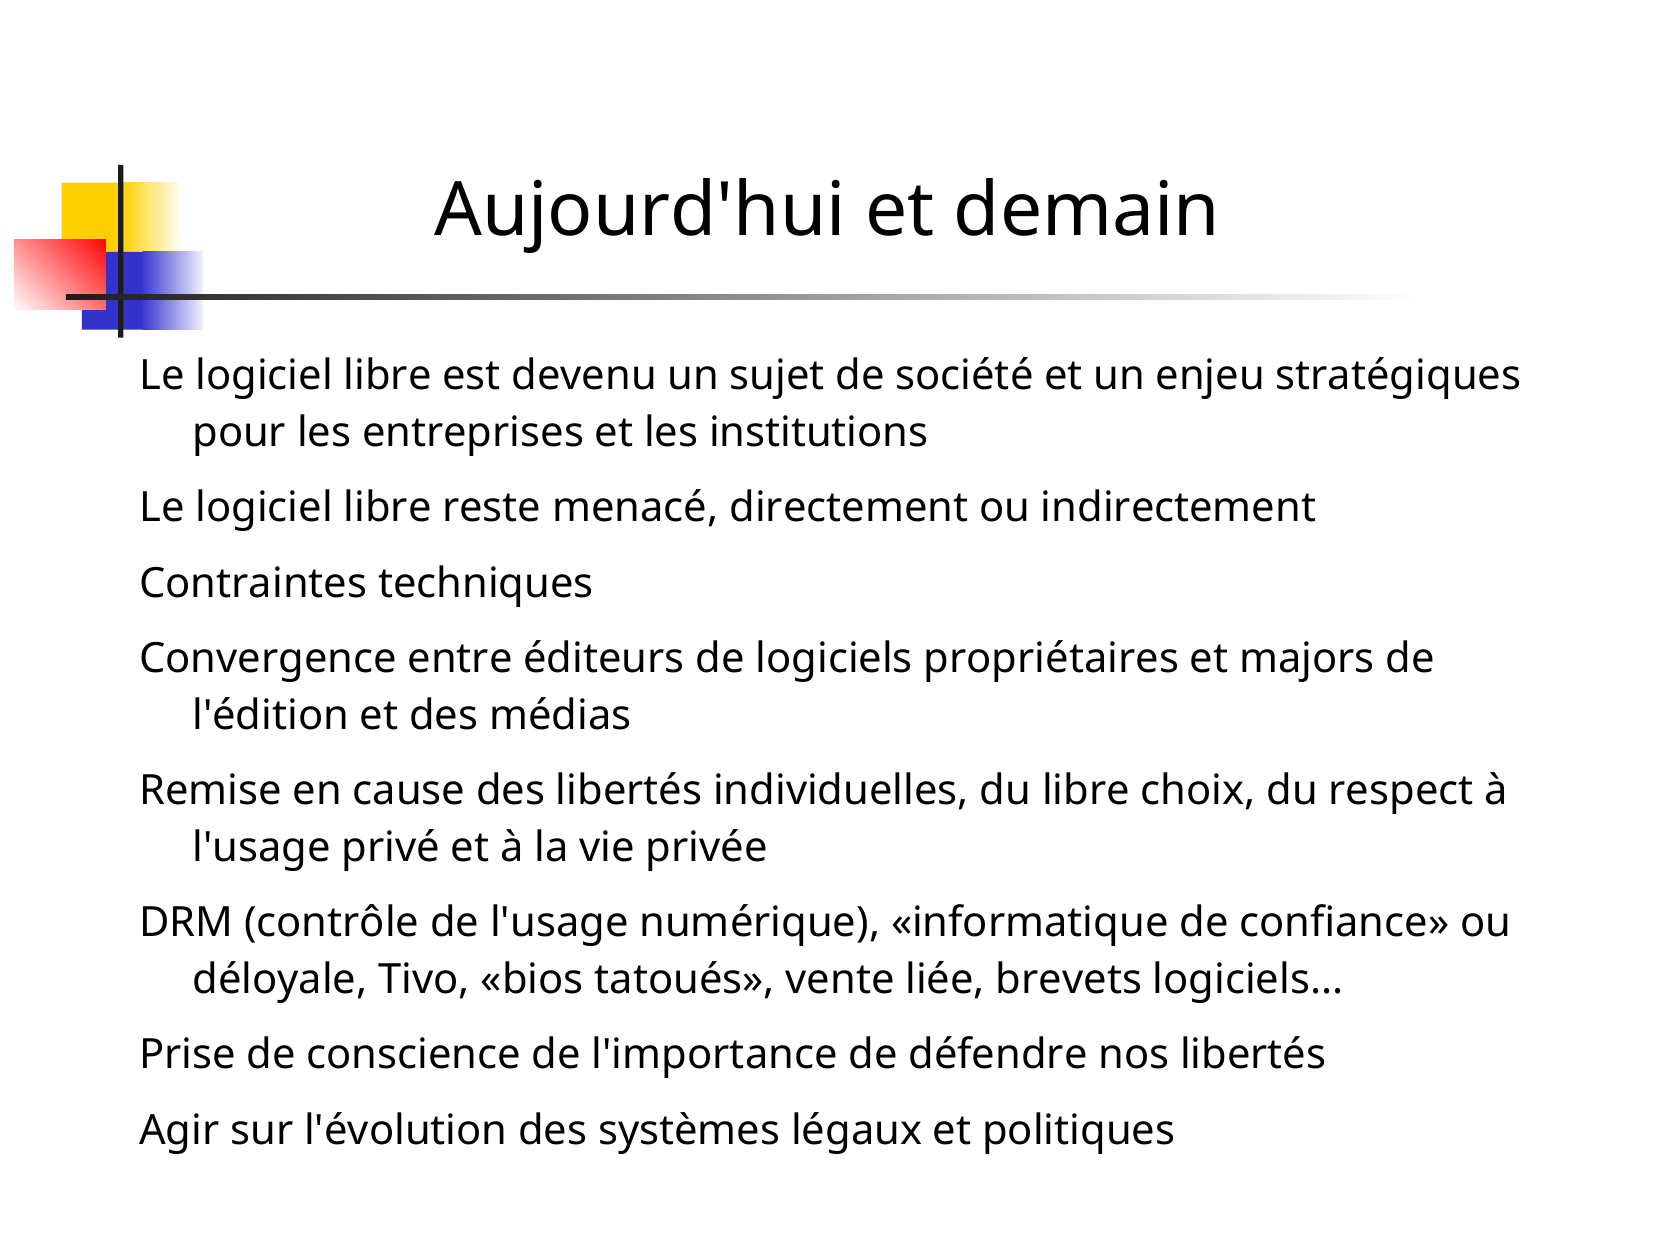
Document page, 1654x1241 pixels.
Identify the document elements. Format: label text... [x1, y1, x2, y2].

title Aujourd'hui et demain [121, 102, 1534, 311]
list Le logiciel libre est devenu un sujet de société et un enjeu stratégiques pour les entreprises et les institutions Le logiciel libre reste menacé, directement ou indirectement Contraintes techniques Convergence entre éditeurs de logiciels propriétaires et majors de l'édition et des médias Remise en cause des libertés individuelles, du libre choix, du respect à l'usage privé et à la vie privée DRM (contrôle de l'usage numérique), «informatique de confiance» ou déloyale, Tivo, «bios tatoués», vente liée, brevets logiciels... Prise de conscience de l'importance de défendre nos libertés Agir sur l'évolution des systèmes légaux et politiques [121, 344, 1534, 1133]
